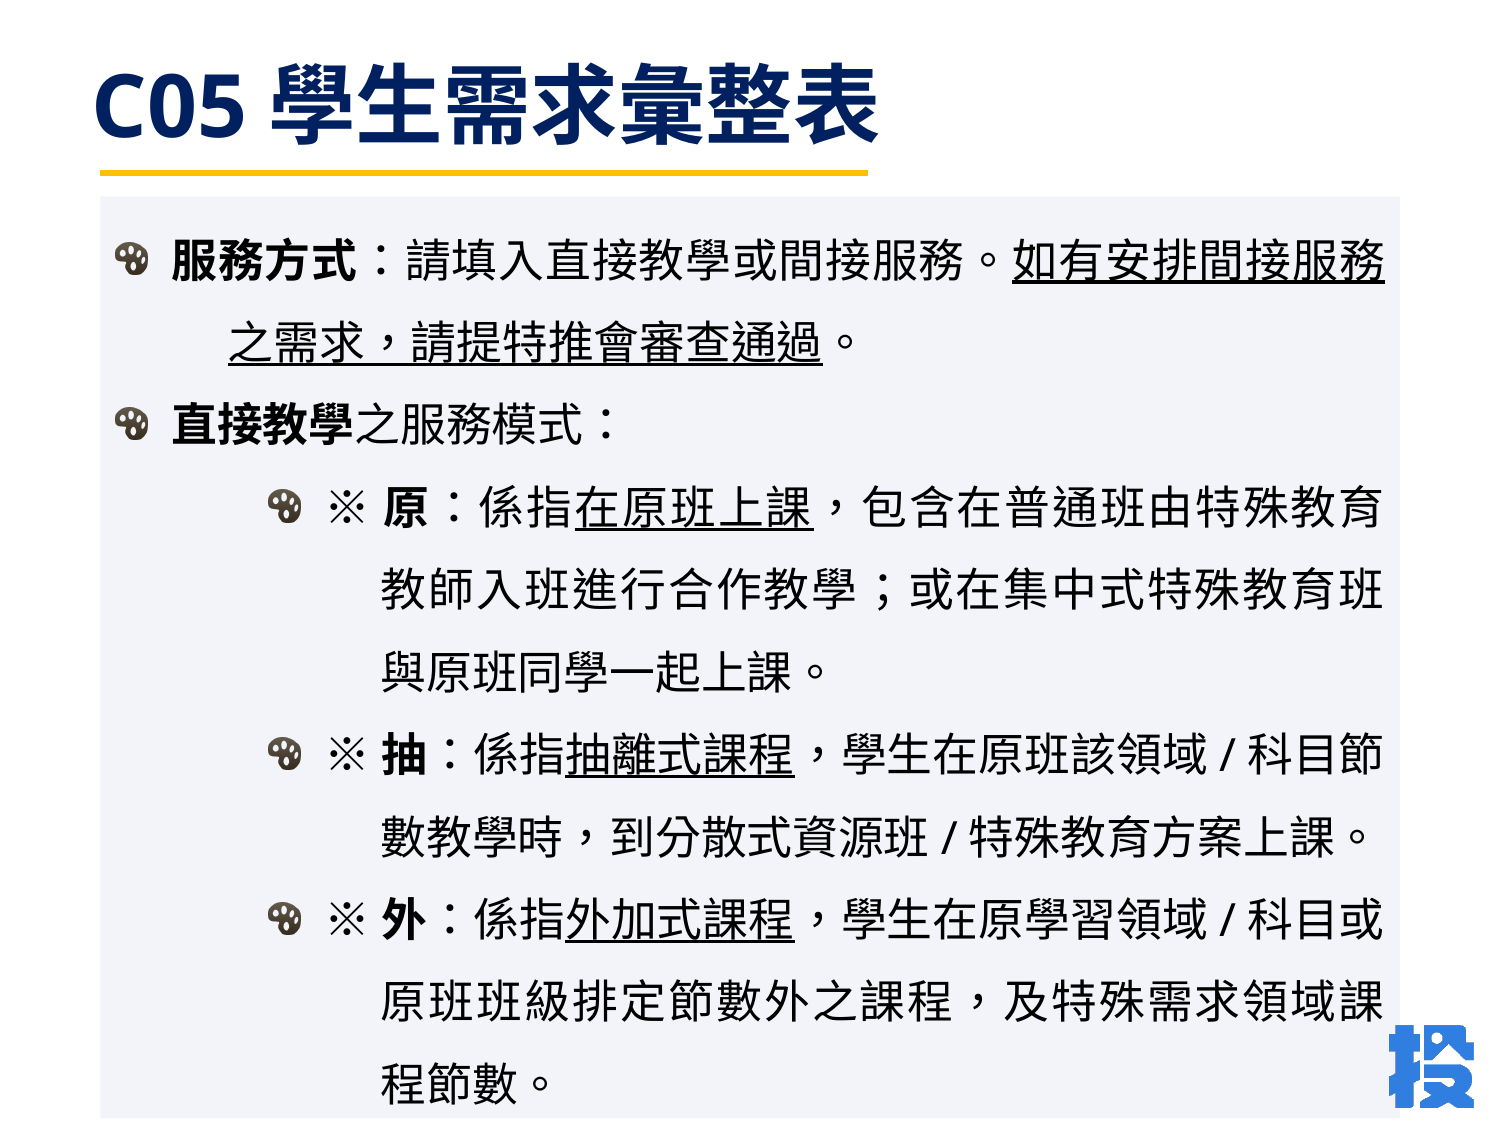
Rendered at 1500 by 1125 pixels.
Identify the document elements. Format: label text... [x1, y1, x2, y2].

picture [1362, 997, 1500, 1125]
text_box 服務方式：請填入直接教學或間接服務。如有安排間接服務之需求，請提特推會審查通過。 直接教學之服務模式： ※原：係指在原班上課，包含在普通班由特殊教育教師入班進行合作教學；或在集中式特殊教育班與原班同學一起上課。 ※抽：係指抽離式課程，學生在原班該領域/科目節數教學時，到分散式資源班/特殊教育方案上課。 ※外：係指外加式課程，學生在原學習領域/科目或原班班級排定節數外之課程，及特殊需求領域課程節數。 [100, 196, 1400, 1045]
text_box C05學生需求彙整表 [76, 42, 890, 164]
